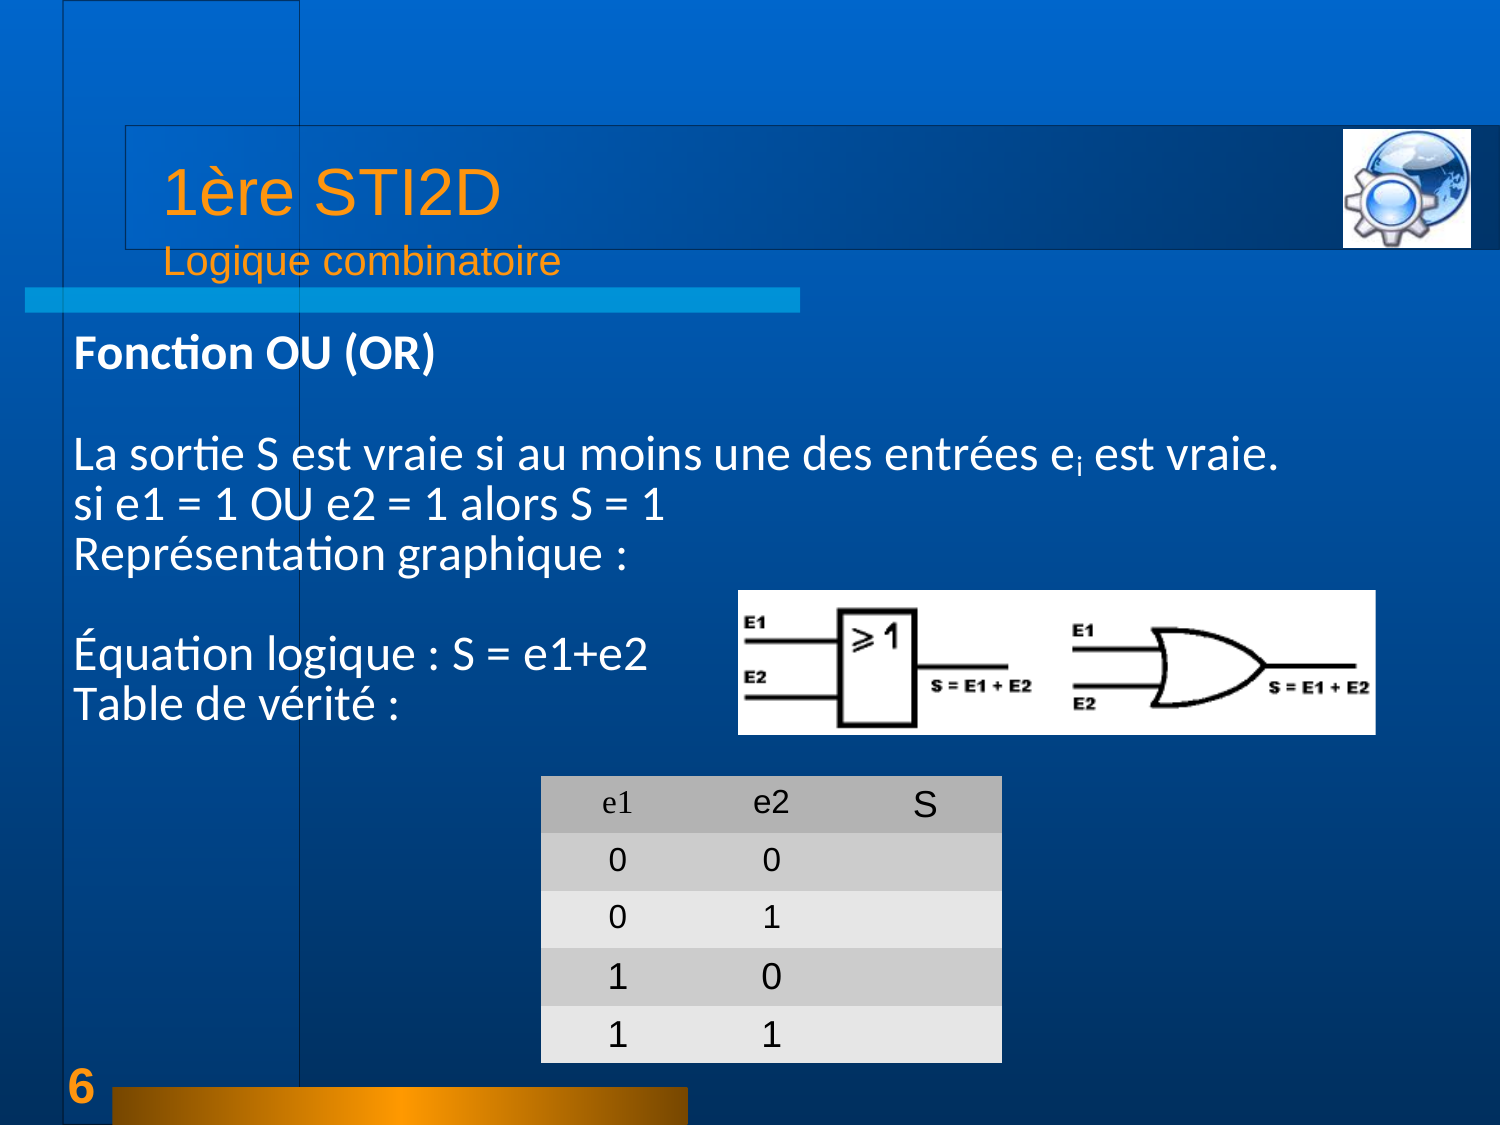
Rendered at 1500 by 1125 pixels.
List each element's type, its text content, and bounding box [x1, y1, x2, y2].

table_cell 0 [695, 833, 849, 891]
table_cell 1 [541, 948, 695, 1006]
table_header e1 [541, 776, 695, 833]
table_header e2 [695, 776, 849, 833]
table_cell [849, 948, 1002, 1006]
table_cell 1 [541, 1006, 695, 1063]
table_cell 0 [541, 891, 695, 948]
table_cell 0 [695, 948, 849, 1006]
table_cell [849, 891, 1002, 948]
table_cell [849, 833, 1002, 891]
table_cell 1 [695, 891, 849, 948]
table_cell 0 [541, 833, 695, 891]
text_box Fonction OU (OR) La sortie S est vraie si au moins une des entrées ei est vraie. si e1 = 1 OU e2 = 1 alors S = 1 Représentation graphique : Équation logique : S = e1+e2 Table de vérité : [59, 325, 1388, 890]
table_cell 1 [695, 1006, 849, 1063]
picture [1343, 129, 1471, 248]
picture [738, 590, 1376, 735]
table_cell [849, 1006, 1002, 1063]
table_header S [849, 776, 1002, 833]
